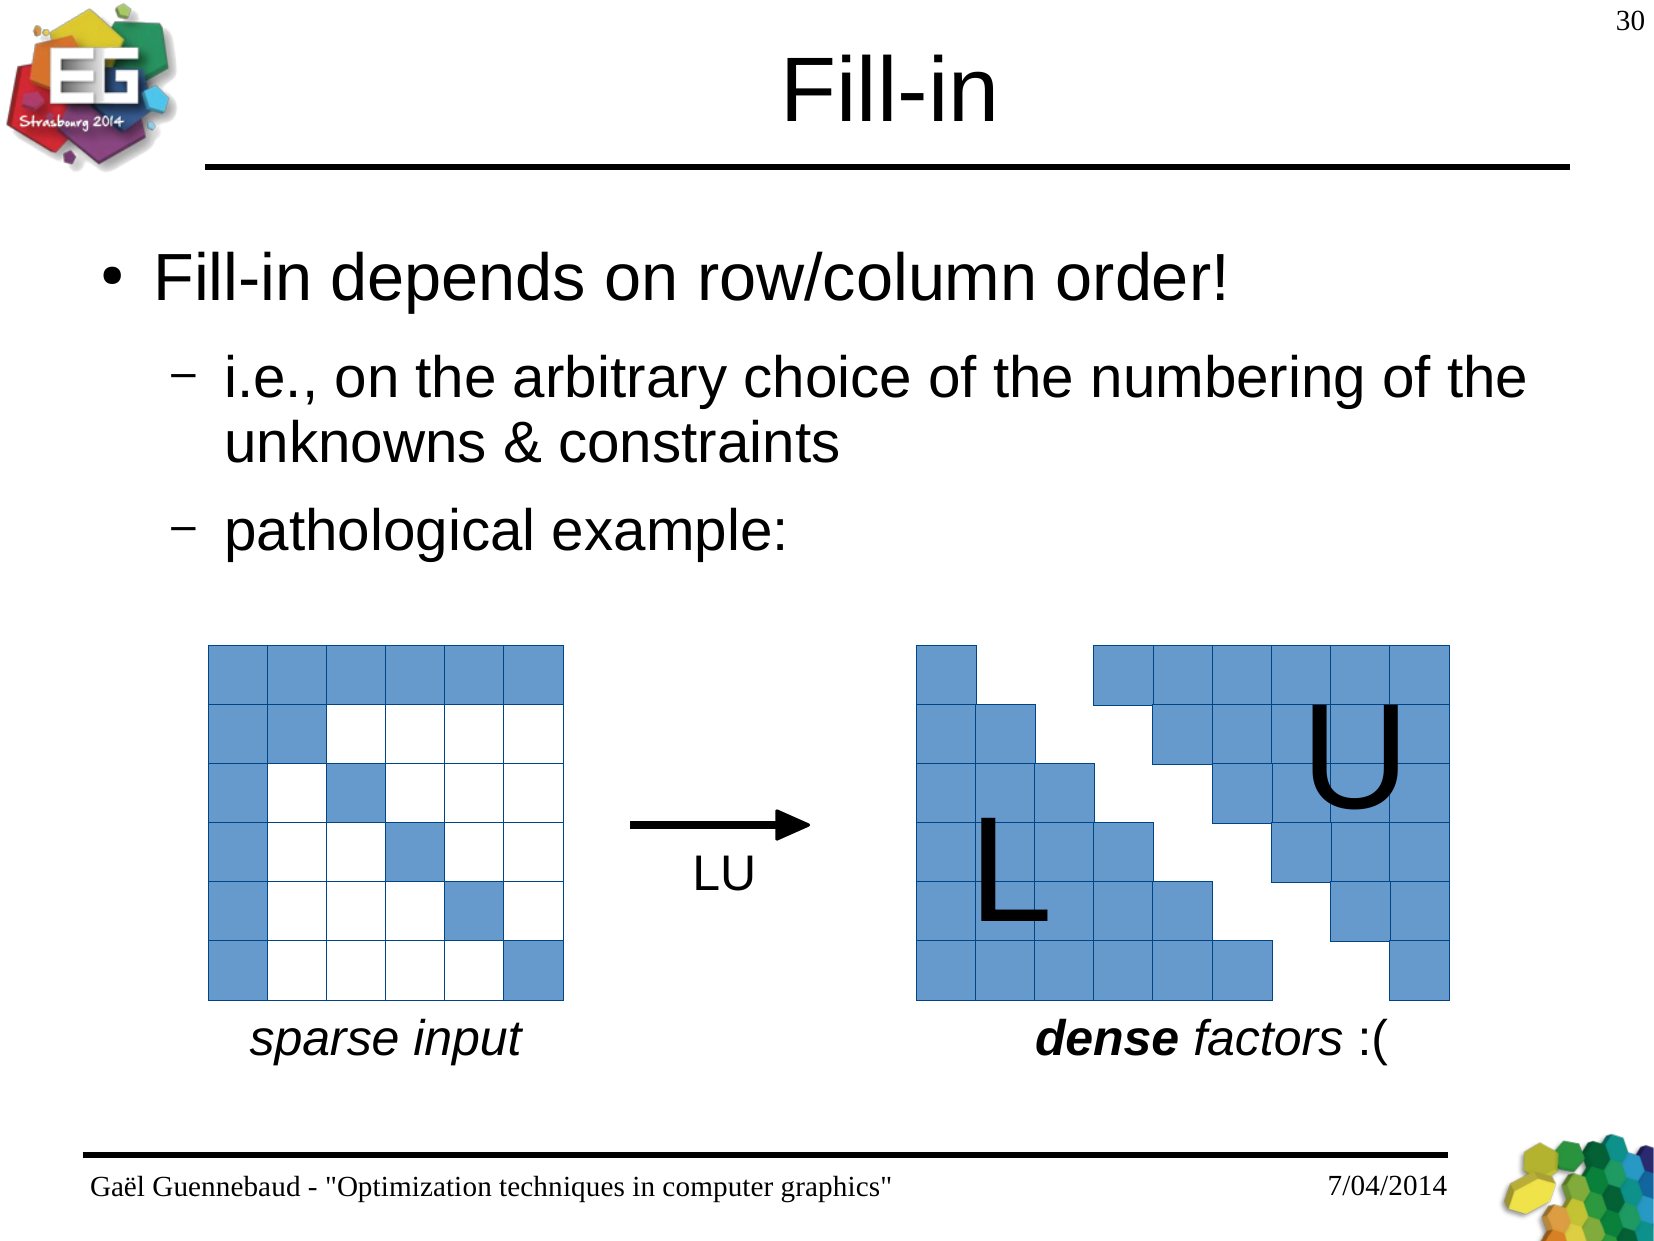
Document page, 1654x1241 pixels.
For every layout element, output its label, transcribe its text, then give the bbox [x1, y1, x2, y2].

title Fill-in [210, 31, 1571, 148]
text_box U [1286, 665, 1425, 849]
picture [0, 0, 180, 180]
text_box L [955, 778, 1069, 962]
text_box [208, 645, 564, 1001]
text_box [916, 645, 1273, 1001]
text_box sparse input [234, 1003, 537, 1074]
list Fill-in depends on row/column order! i.e., on the arbitrary choice of the numbering of the unknowns & constraints pathological example: [82, 240, 1571, 1126]
text_box LU [677, 837, 772, 909]
text_box dense factors :( [1020, 1003, 1403, 1074]
picture [1499, 1128, 1654, 1241]
text_box [1093, 645, 1450, 1001]
